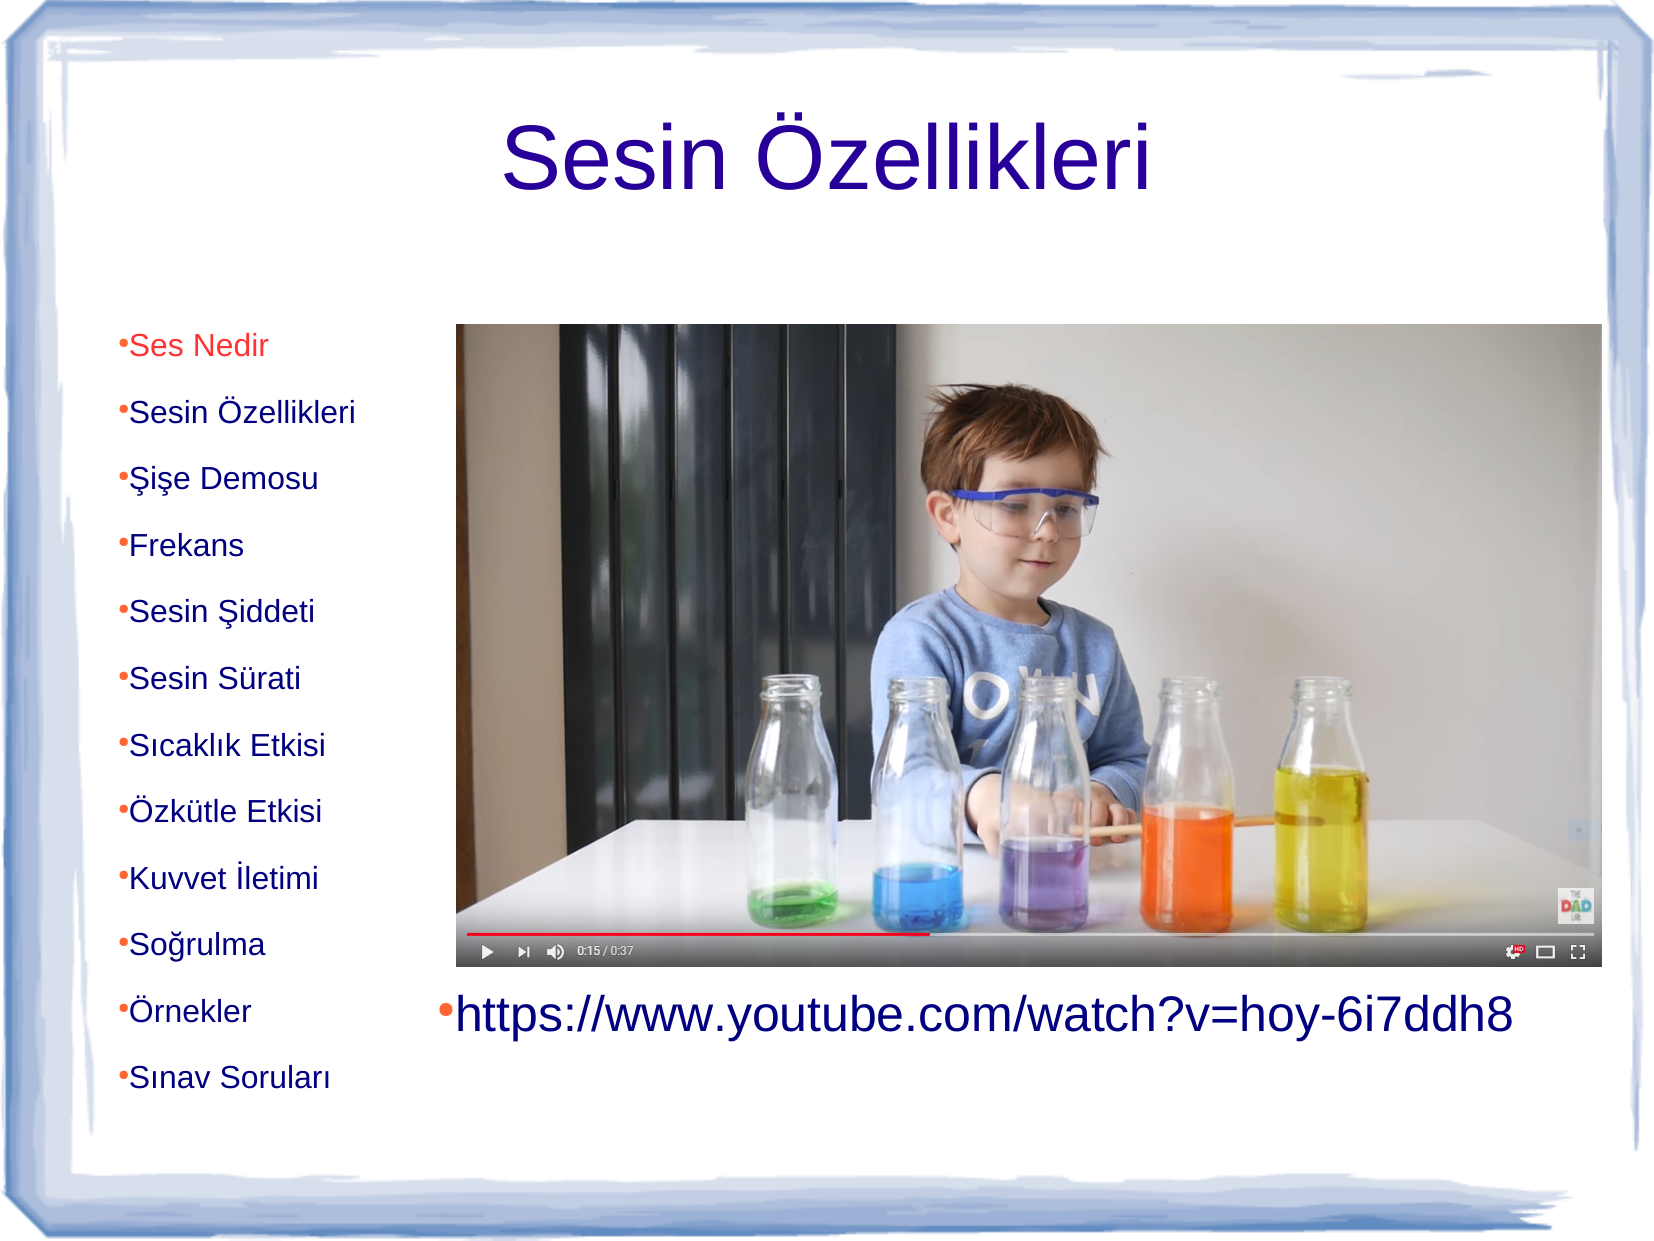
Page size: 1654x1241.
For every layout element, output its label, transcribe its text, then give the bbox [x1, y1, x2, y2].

picture [456, 324, 1602, 967]
list Ses Nedir Sesin Özellikleri Şişe Demosu Frekans Sesin Şiddeti Sesin Sürati Sıcaklık Etkisi Özkütle Etkisi Kuvvet İletimi Soğrulma Örnekler Sınav Soruları [118, 324, 438, 1097]
list https://www.youtube.com/watch?v=hoy-6i7ddh8 [437, 871, 1548, 1154]
title Sesin Özellikleri [82, 49, 1571, 257]
